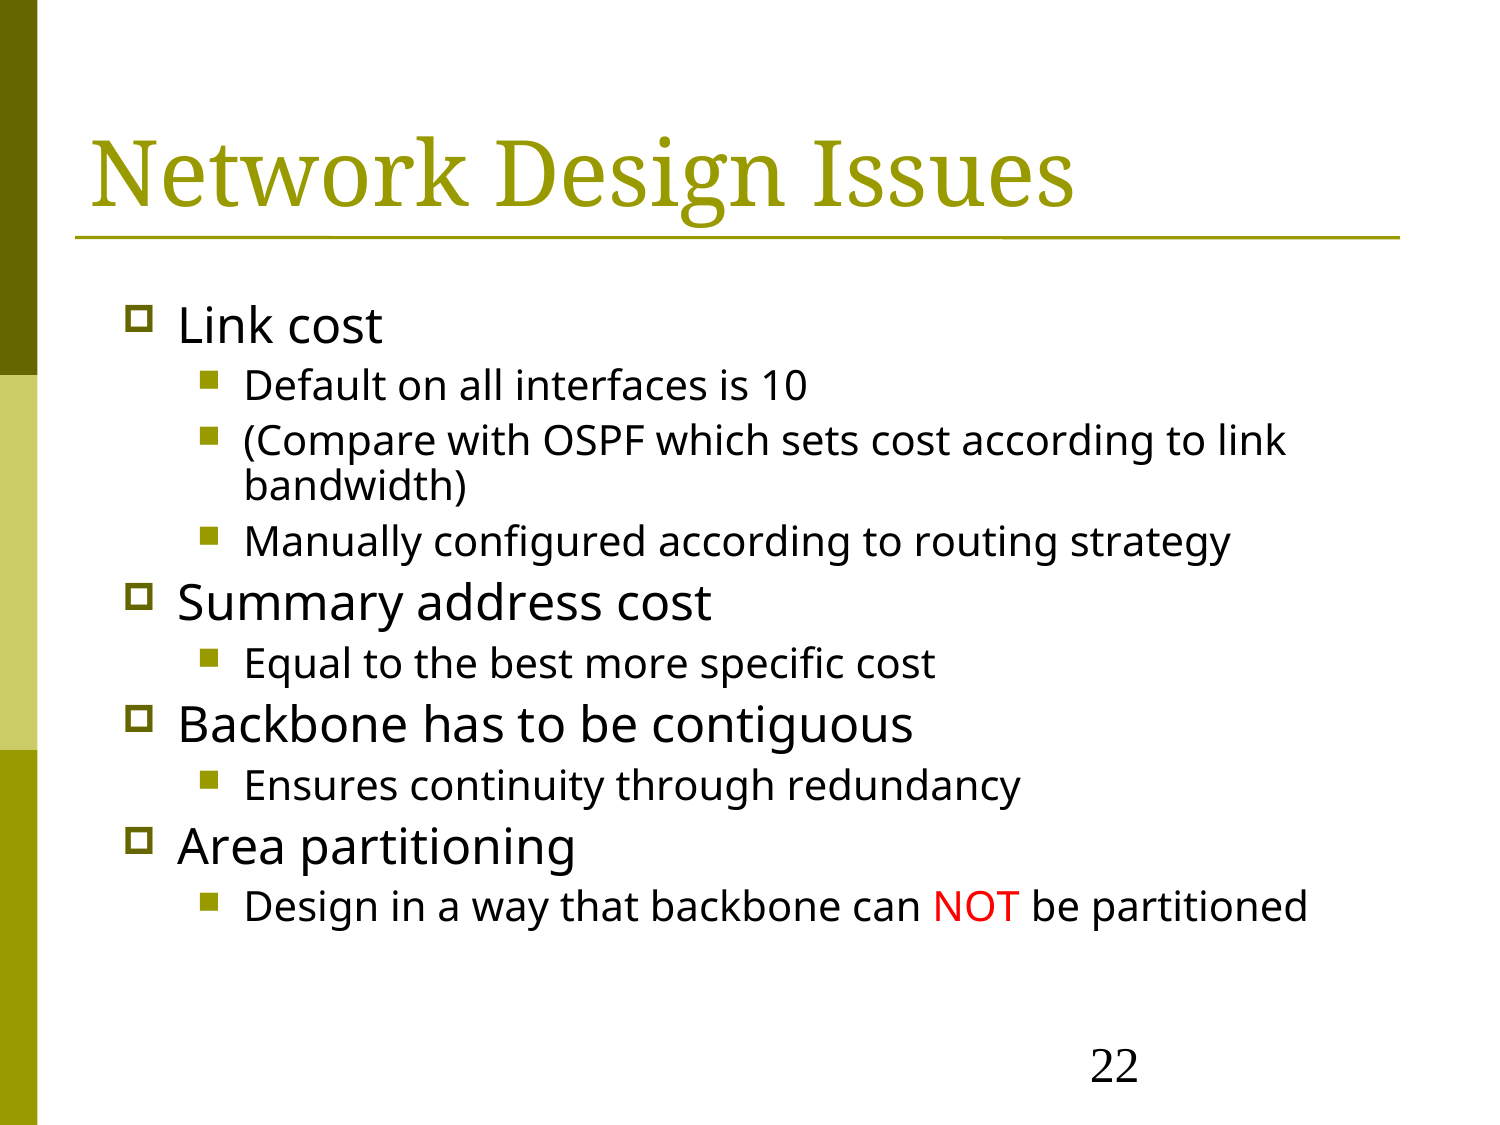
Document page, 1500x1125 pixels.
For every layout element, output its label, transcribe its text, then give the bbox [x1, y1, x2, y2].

text_box <number> [1074, 1025, 1425, 1101]
title Network Design Issues [75, 45, 1426, 233]
list Link cost Default on all interfaces is 10 (Compare with OSPF which sets cost according to link bandwidth) Manually configured according to routing strategy Summary address cost Equal to the best more specific cost Backbone has to be contiguous Ensures continuity through redundancy Area partitioning Design in a way that backbone can NOT be partitioned [107, 292, 1411, 1051]
